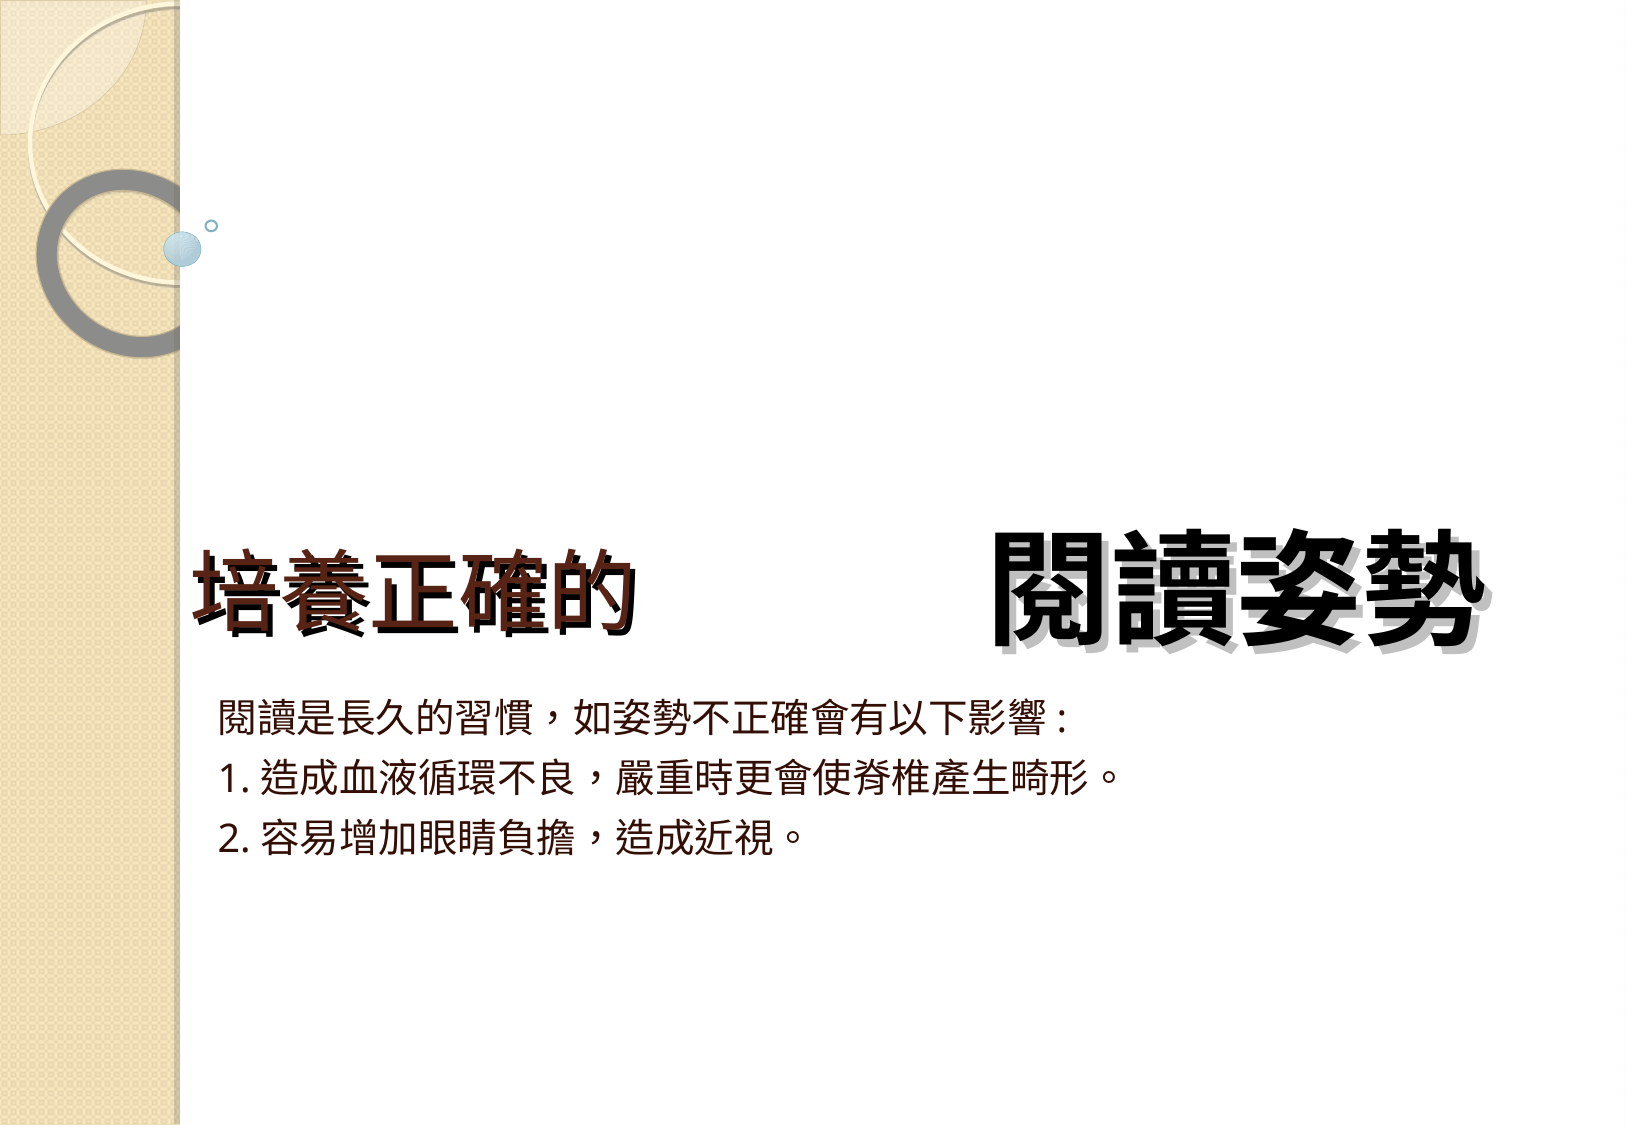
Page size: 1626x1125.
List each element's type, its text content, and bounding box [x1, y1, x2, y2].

title 培養正確的 [174, 278, 1363, 651]
subtitle 閱讀是長久的習慣，如姿勢不正確會有以下影響: 1.造成血液循環不良，嚴重時更會使脊椎產生畸形。 2.容易增加眼睛負擔，造成近視。 [198, 692, 1523, 924]
text_box 閱讀姿勢 [824, 503, 1625, 669]
